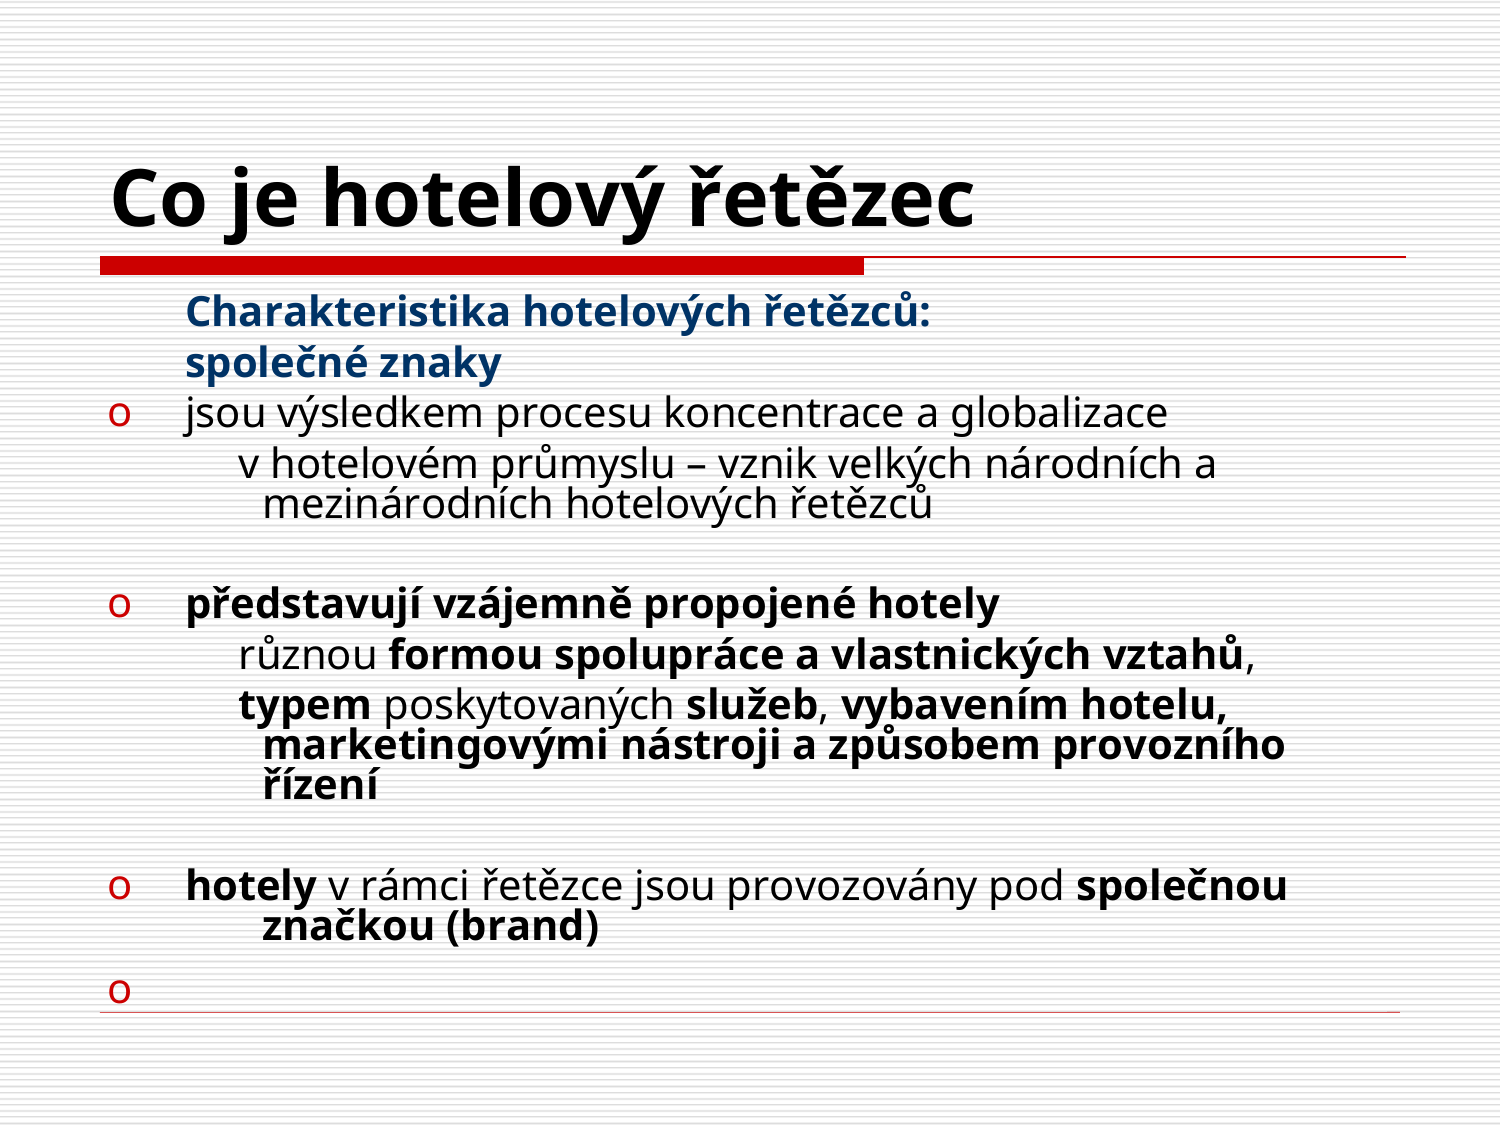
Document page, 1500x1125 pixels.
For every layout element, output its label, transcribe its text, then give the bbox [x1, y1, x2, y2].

picture [0, 0, 1500, 1125]
list Charakteristika hotelových řetězců: společné znaky jsou výsledkem procesu koncentrace a globalizace v hotelovém průmyslu – vznik velkých národních a mezinárodních hotelových řetězců představují vzájemně propojené hotely různou formou spolupráce a vlastnických vztahů, typem poskytovaných služeb, vybavením hotelu, marketingovými nástroji a způsobem provozního řízení hotely v rámci řetězce jsou provozovány pod společnou značkou (brand) [92, 287, 1406, 988]
title Co je hotelový řetězec [94, 50, 1407, 250]
